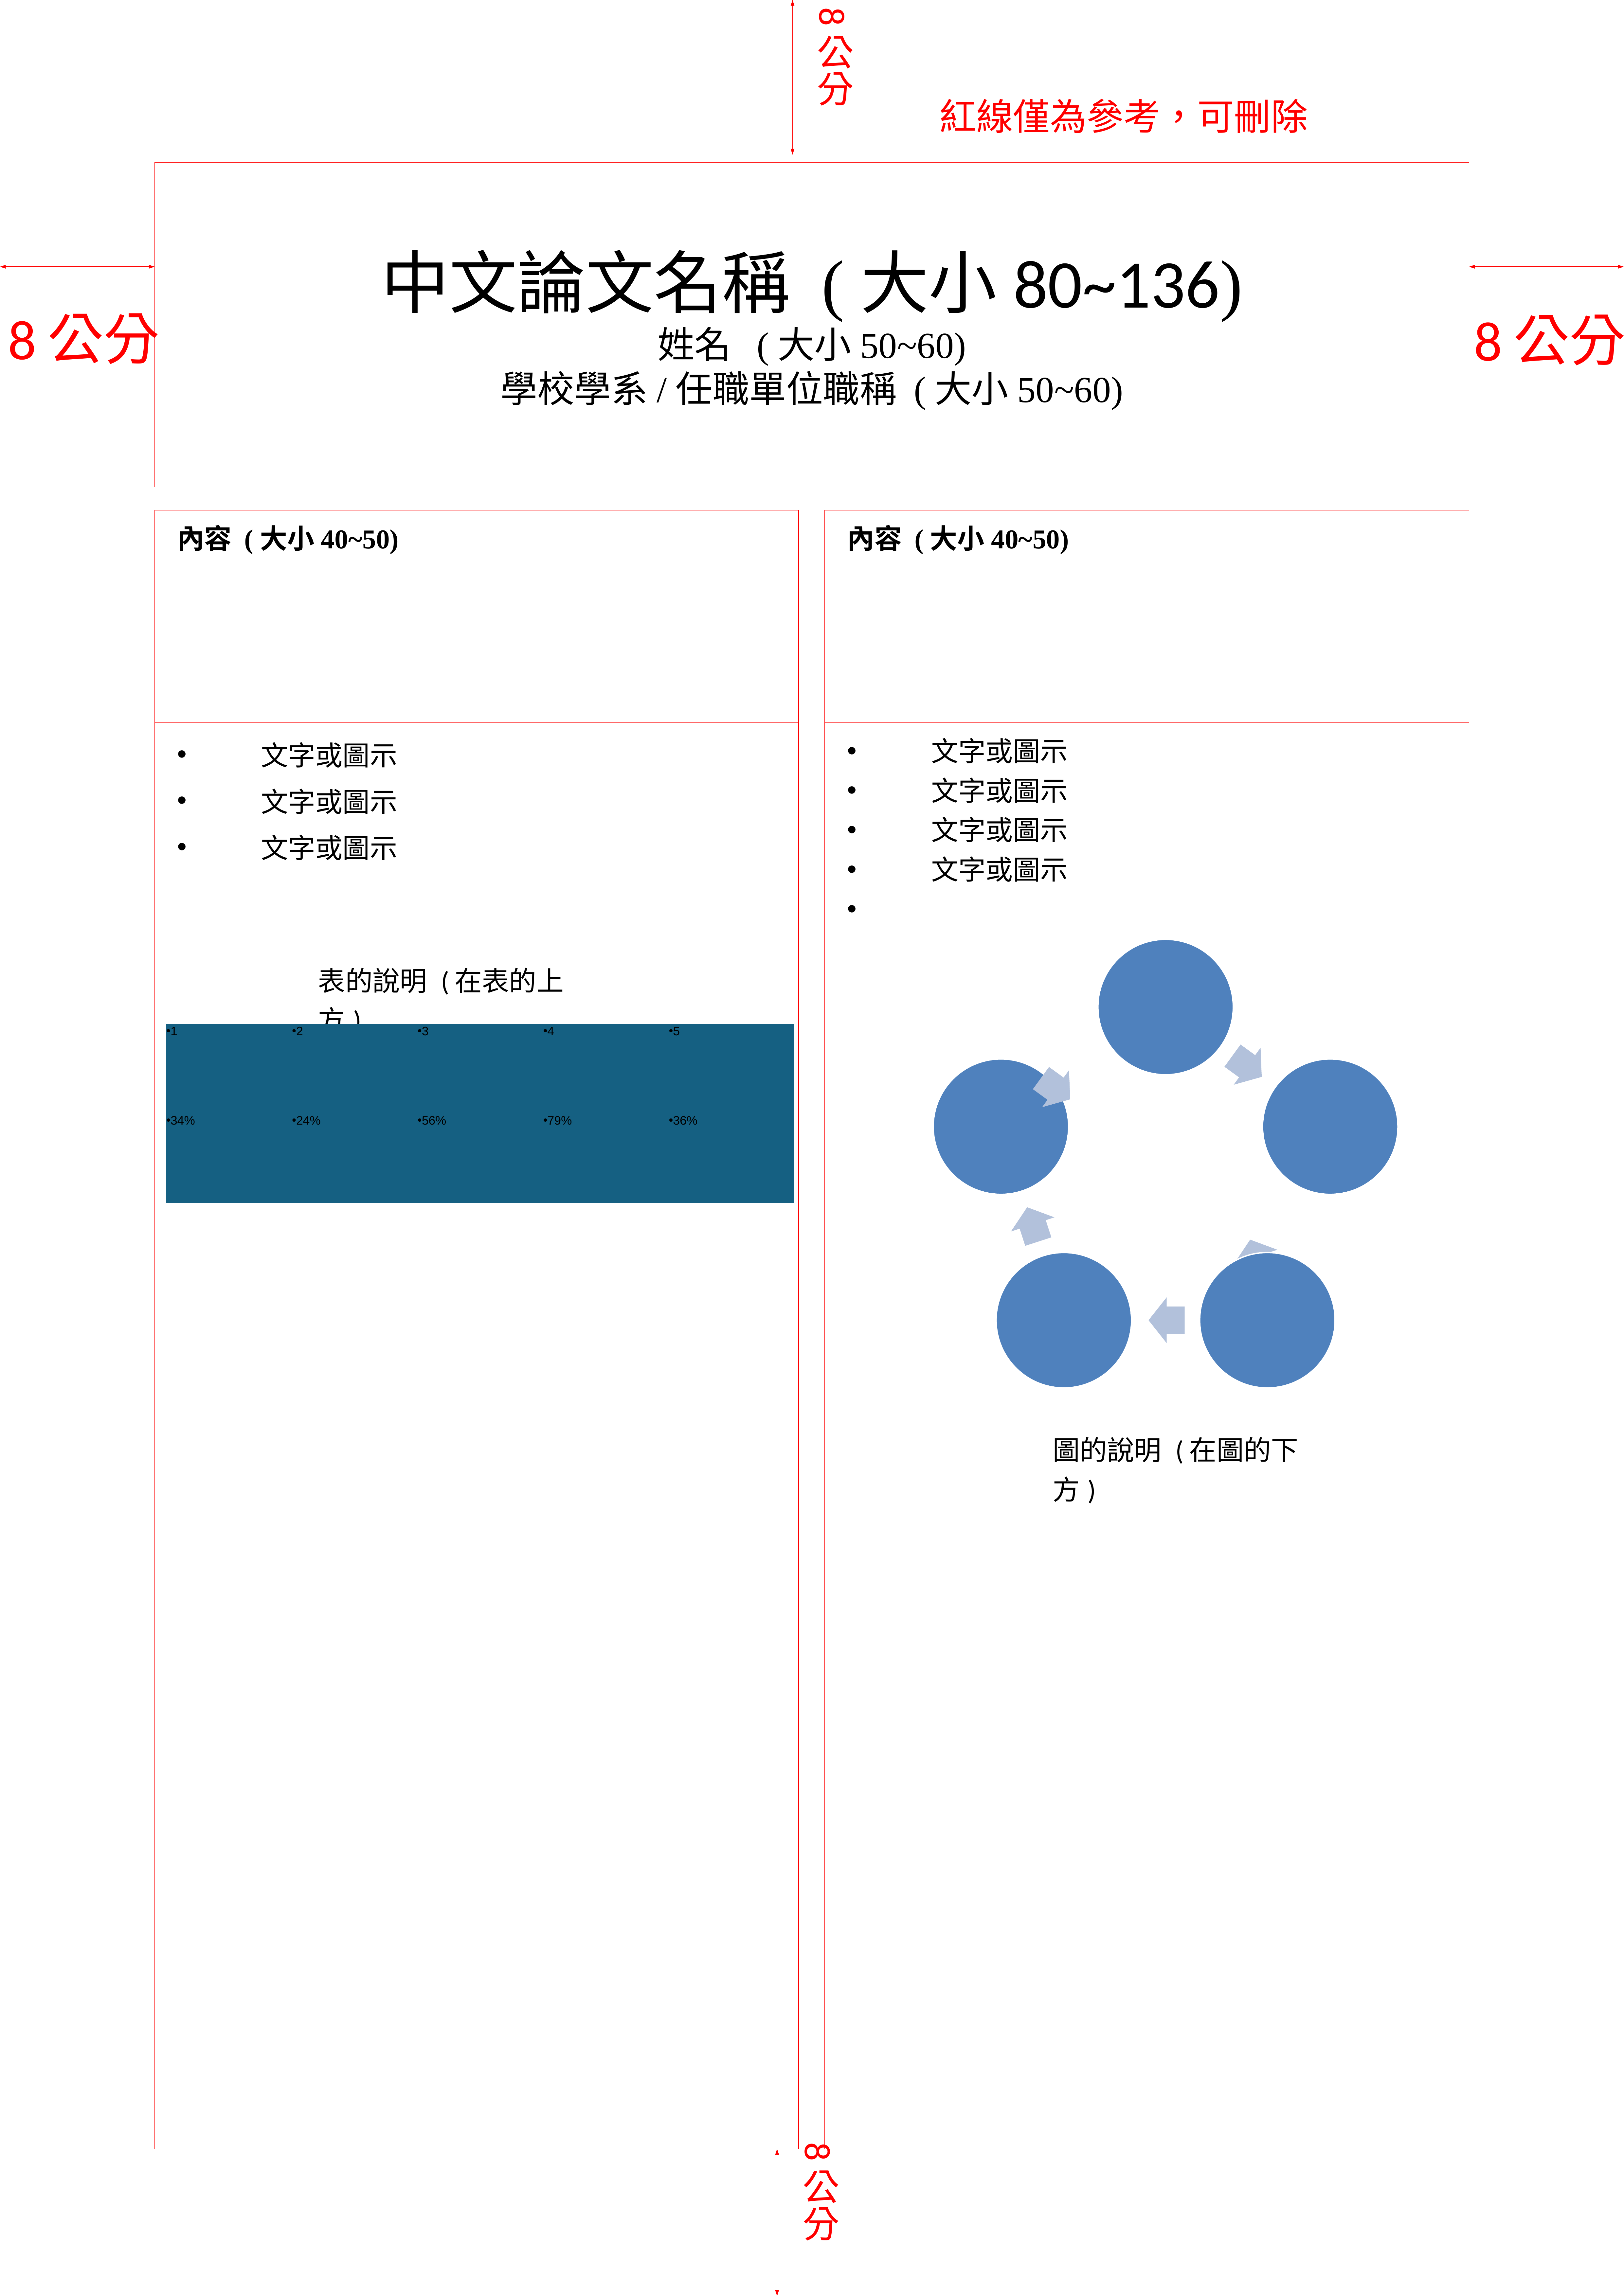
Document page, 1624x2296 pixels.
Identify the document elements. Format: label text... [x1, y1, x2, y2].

text_box 圖的說明 (在圖的下方) [1048, 1426, 1330, 1529]
text_box [1200, 1239, 1335, 1388]
text_box 紅線僅為參考，可刪除 [934, 85, 1330, 135]
table_cell 79% [543, 1113, 669, 1203]
text_box [933, 1059, 1070, 1195]
table_cell 34% [166, 1113, 292, 1203]
title 中文論文名稱 (大小80~136) 姓名 (大小50~60) 學校學系/任職單位職稱 (大小50~60) [154, 162, 1469, 487]
list 內容 (大小40~50) [825, 510, 1469, 722]
table_cell 56% [418, 1113, 543, 1203]
table_header 2 [292, 1024, 418, 1113]
text_box 8公分 [1469, 294, 1624, 379]
table_header 4 [543, 1024, 669, 1113]
text_box 8公分 [802, 2, 865, 161]
text_box [1098, 939, 1234, 1075]
table_header 3 [418, 1024, 543, 1113]
text_box [1011, 1207, 1055, 1246]
text_box 8公分 [787, 2137, 850, 2296]
list 文字或圖示 文字或圖示 文字或圖示 文字或圖示 [825, 722, 1469, 2149]
list 內容 (大小40~50) [154, 510, 799, 722]
text_box 8公分 [3, 292, 167, 365]
text_box [996, 1252, 1132, 1388]
text_box [1148, 1297, 1185, 1343]
text_box [1224, 1044, 1262, 1085]
list 文字或圖示 文字或圖示 文字或圖示 [154, 722, 799, 2149]
table_cell 36% [669, 1113, 794, 1203]
table_cell 24% [292, 1113, 418, 1203]
table_header 1 [166, 1024, 292, 1113]
text_box [1262, 1059, 1398, 1195]
table_header 5 [669, 1024, 794, 1113]
